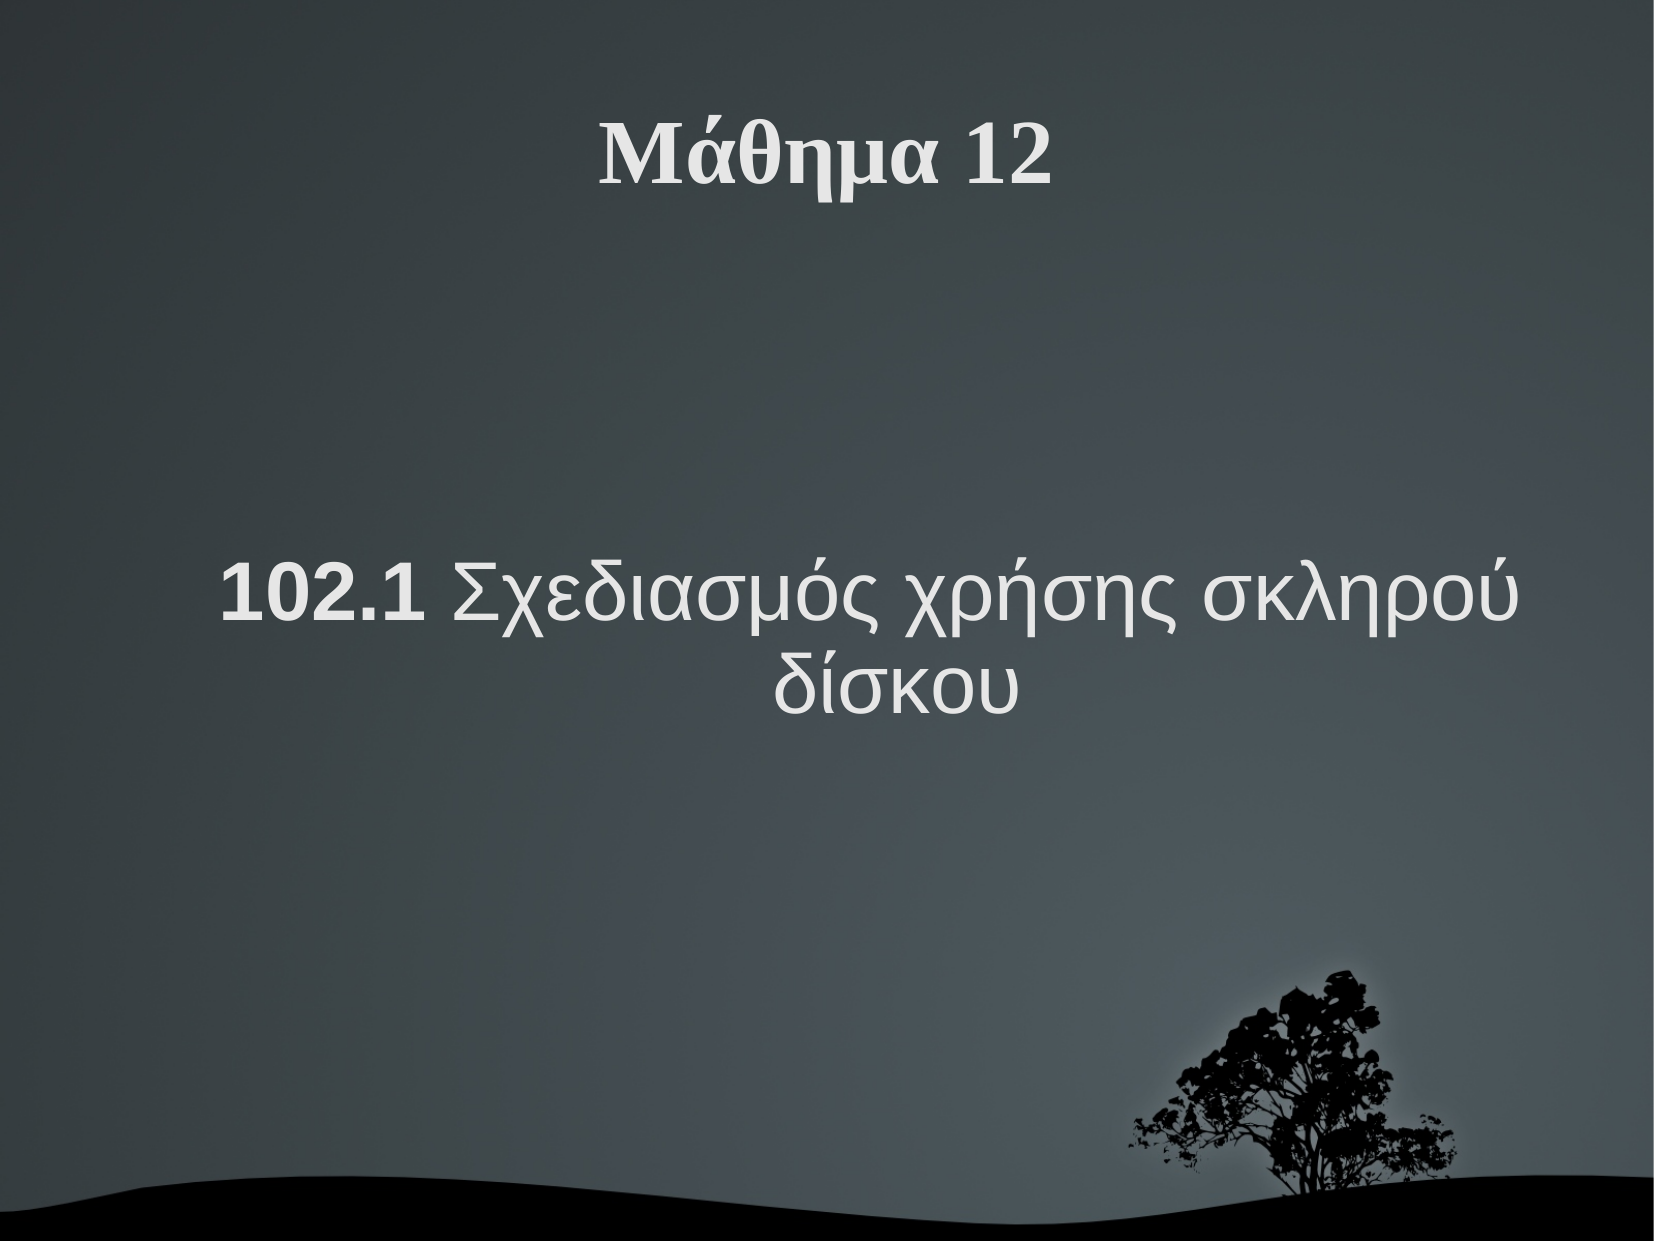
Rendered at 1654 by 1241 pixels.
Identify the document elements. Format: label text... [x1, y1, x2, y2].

picture [0, 0, 1654, 1241]
list 102.1 Σχεδιασμός χρήσης σκληρού δίσκου [82, 290, 1571, 1109]
title Μάθημα 12 [82, 49, 1571, 257]
